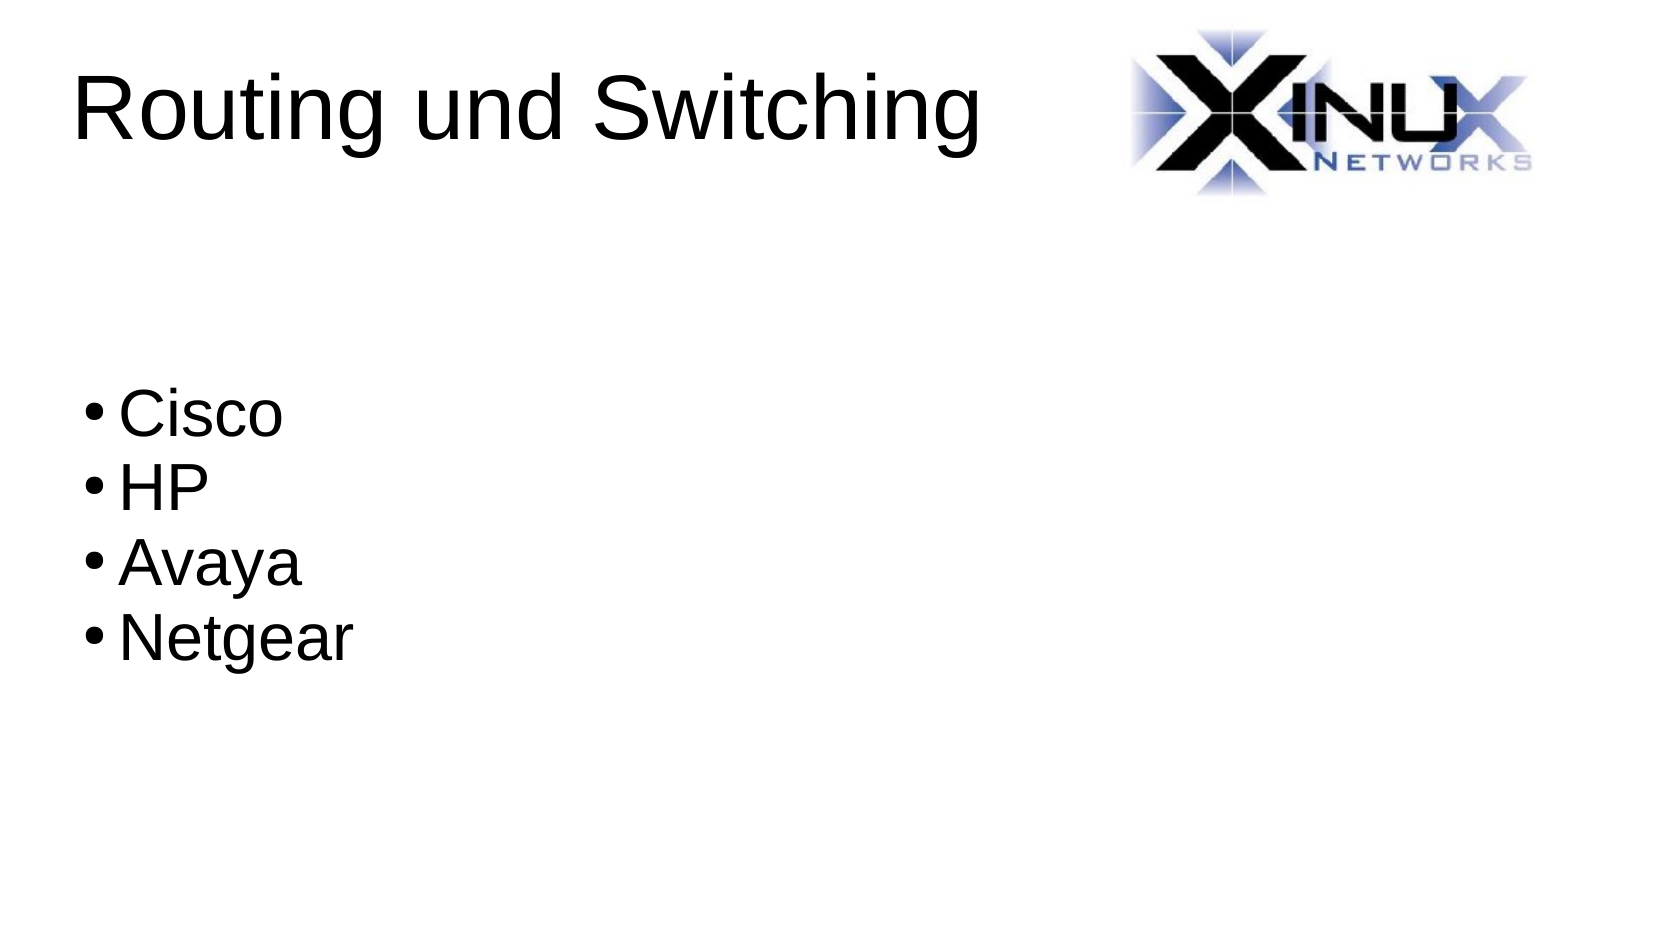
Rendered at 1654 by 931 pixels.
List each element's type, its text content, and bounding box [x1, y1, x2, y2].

picture [1110, 14, 1535, 215]
subtitle Cisco HP Avaya Netgear [82, 225, 1571, 901]
title Routing und Switching [71, 30, 1021, 186]
